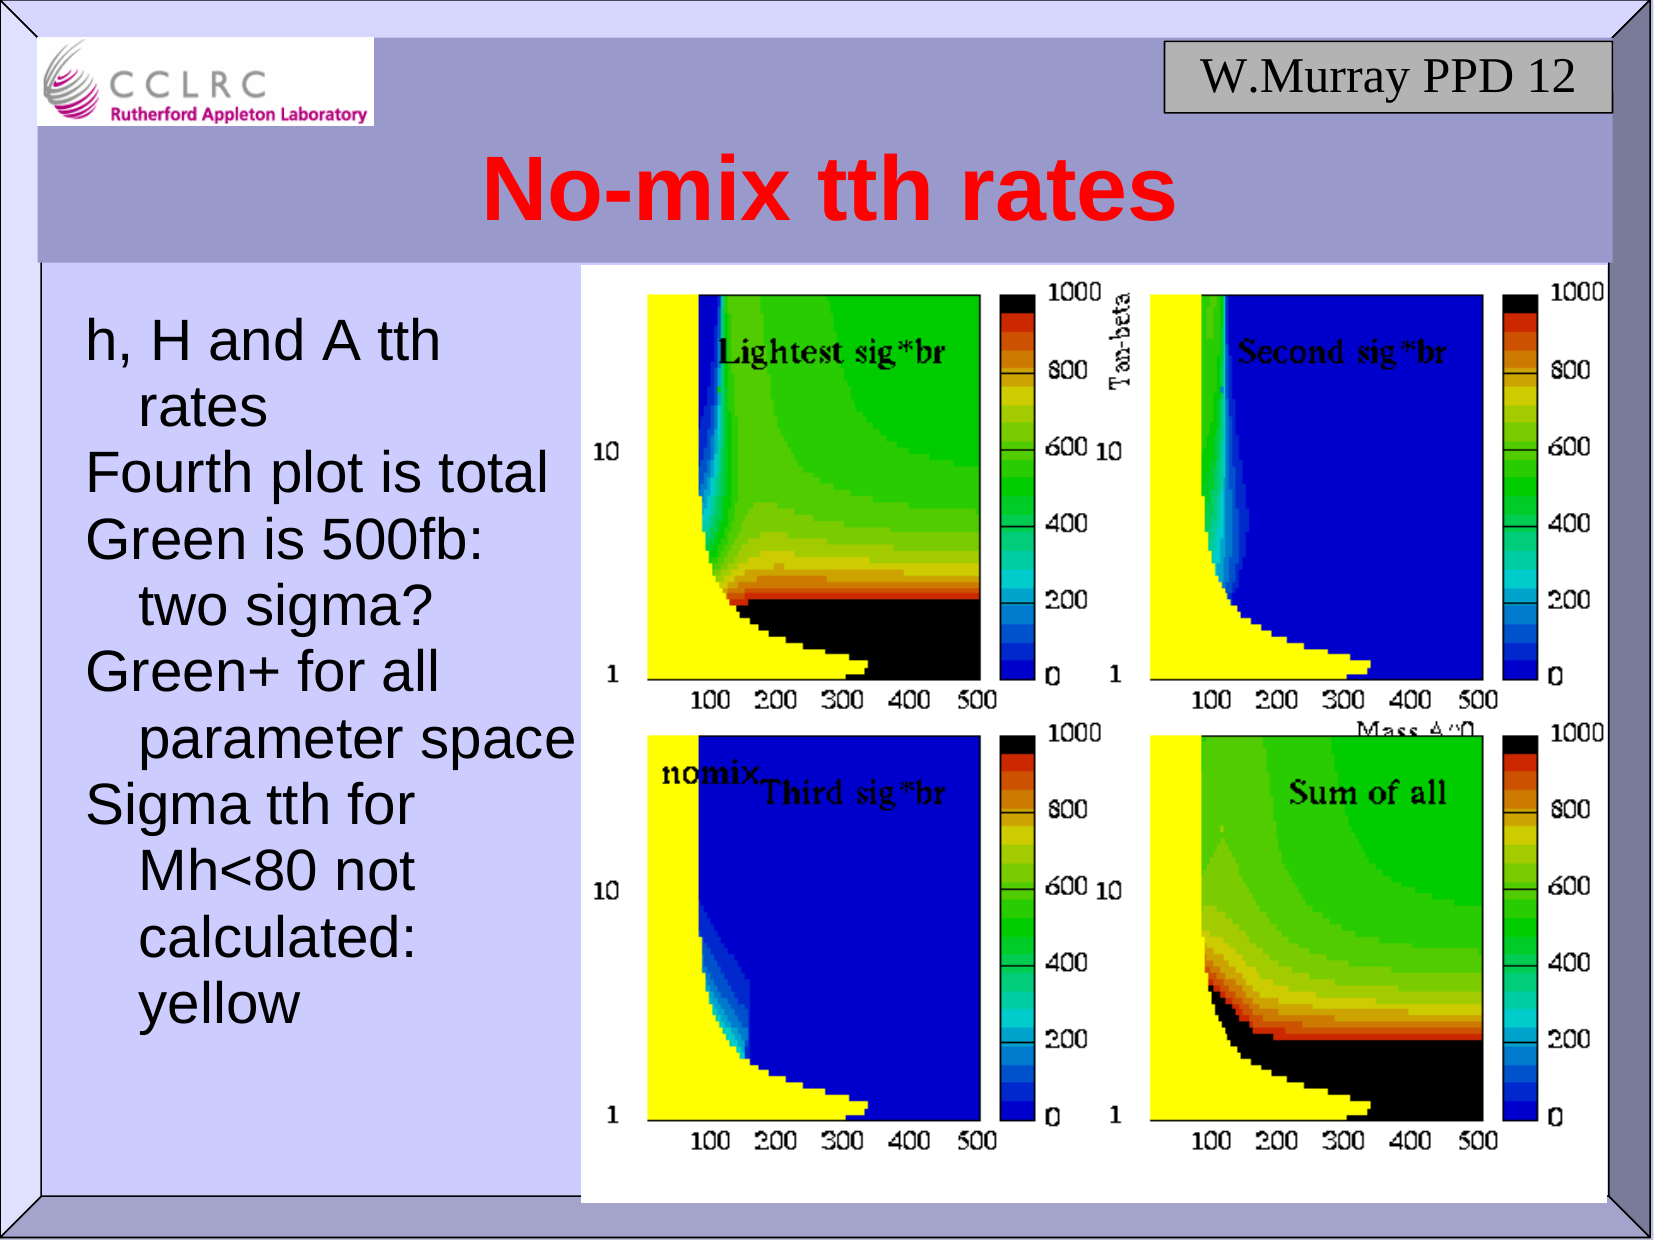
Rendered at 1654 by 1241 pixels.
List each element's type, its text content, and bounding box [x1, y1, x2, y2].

list h, H and A tth rates Fourth plot is total Green is 500fb: two sigma? Green+ for all parameter space Sigma tth for Mh<80 not calculated: yellow [67, 306, 581, 1163]
picture [581, 265, 1607, 1203]
title No-mix tth rates [124, 112, 1537, 263]
picture [37, 37, 374, 126]
